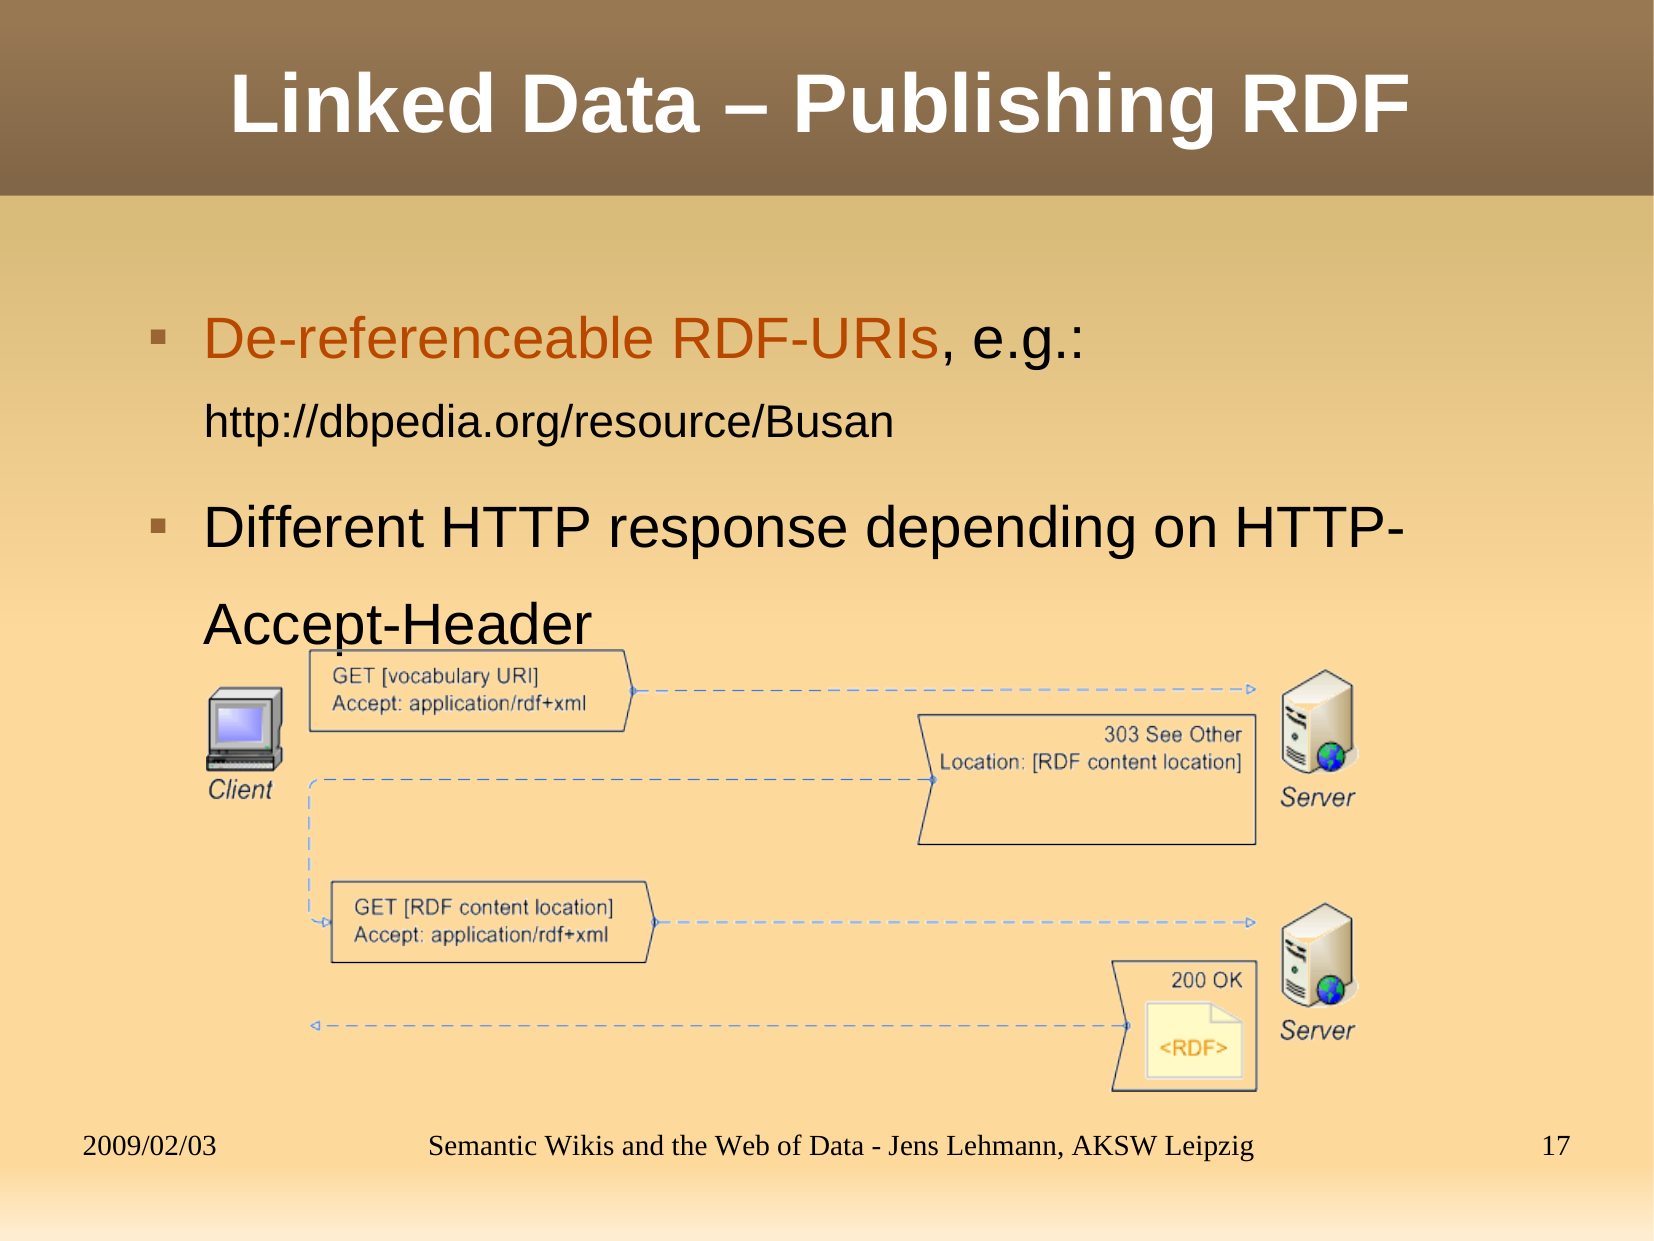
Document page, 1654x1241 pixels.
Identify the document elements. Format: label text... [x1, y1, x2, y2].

title Linked Data – Publishing RDF [76, 7, 1565, 200]
list De-referenceable RDF-URIs, e.g.: http://dbpedia.org/resource/Busan Different HTTP response depending on HTTP-Accept-Header [118, 265, 1506, 1009]
picture [0, 0, 1654, 1241]
